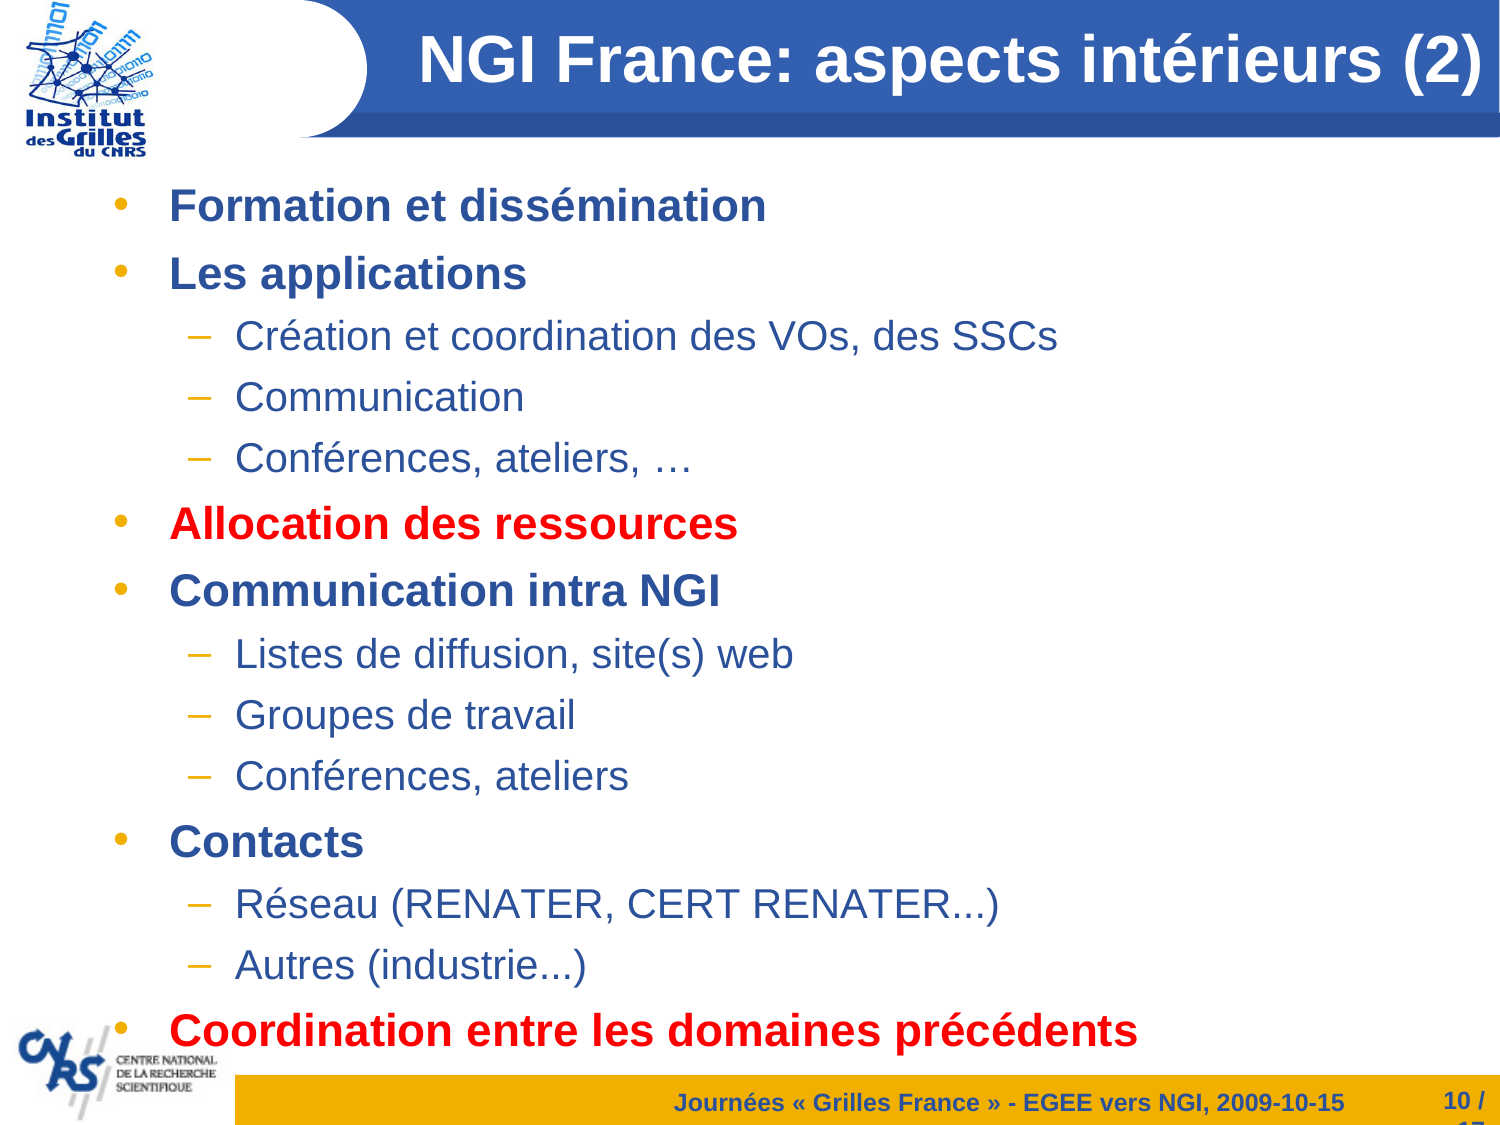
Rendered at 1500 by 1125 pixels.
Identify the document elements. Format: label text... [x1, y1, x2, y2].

picture [0, 1023, 235, 1125]
title NGI France: aspects intérieurs (2) [395, 0, 1500, 113]
picture [0, 0, 178, 159]
text_box Journées « Grilles France » - EGEE vers NGI, 2009-10-15 [261, 1079, 1362, 1125]
list Formation et dissémination Les applications Création et coordination des VOs, des SSCs Communication Conférences, ateliers, … Allocation des ressources Communication intra NGI Listes de diffusion, site(s) web Groupes de travail Conférences, ateliers Contacts Réseau (RENATER, CERT RENATER...) Autres (industrie...) Coordination entre les domaines précédents [98, 168, 1459, 1064]
text_box <numéro> / 17 [1397, 1076, 1500, 1125]
